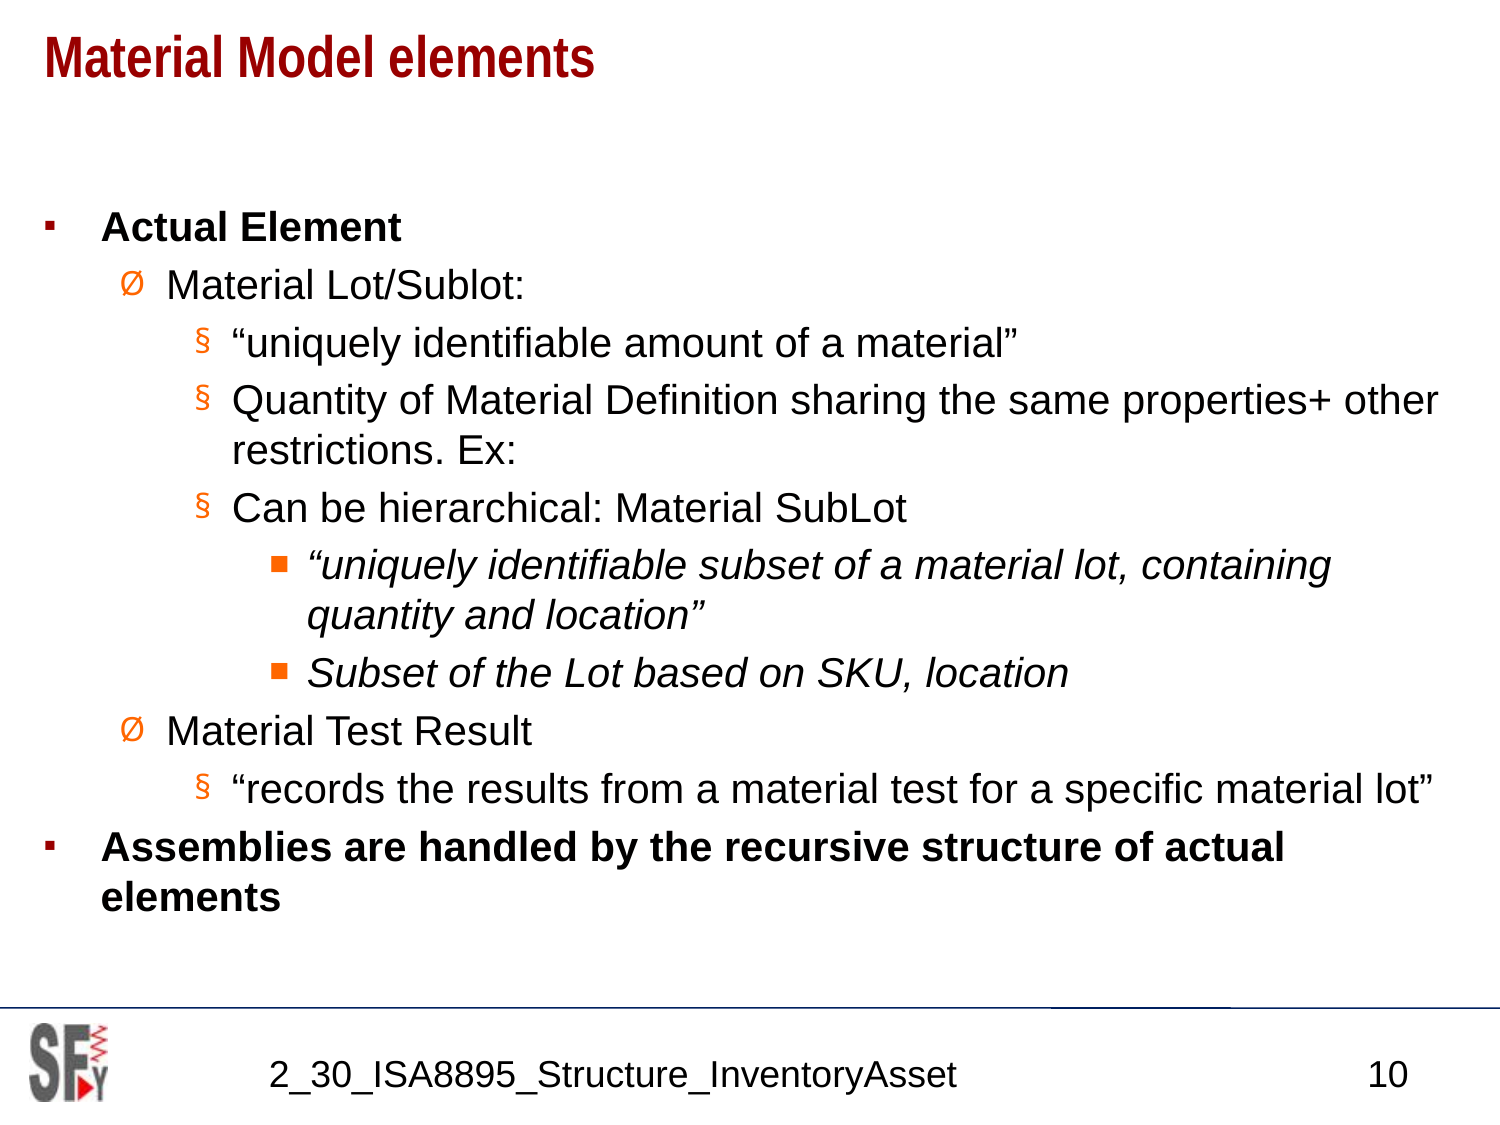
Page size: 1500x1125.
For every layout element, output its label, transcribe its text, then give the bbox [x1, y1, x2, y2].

slide_number <numéro> [1352, 1034, 1490, 1103]
title Material Model elements [29, 12, 1471, 138]
footer 2_30_ISA8895_Structure_InventoryAsset [253, 1034, 1336, 1103]
list Actual Element Material Lot/Sublot: “uniquely identifiable amount of a material” Quantity of Material Definition sharing the same properties+ other restrictions. Ex: Can be hierarchical: Material SubLot “uniquely identifiable subset of a material lot, containing quantity and location” Subset of the Lot based on SKU, location Material Test Result “records the results from a material test for a specific material lot” Assemblies are handled by the recursive structure of actual elements [29, 184, 1471, 988]
picture [29, 1023, 108, 1102]
